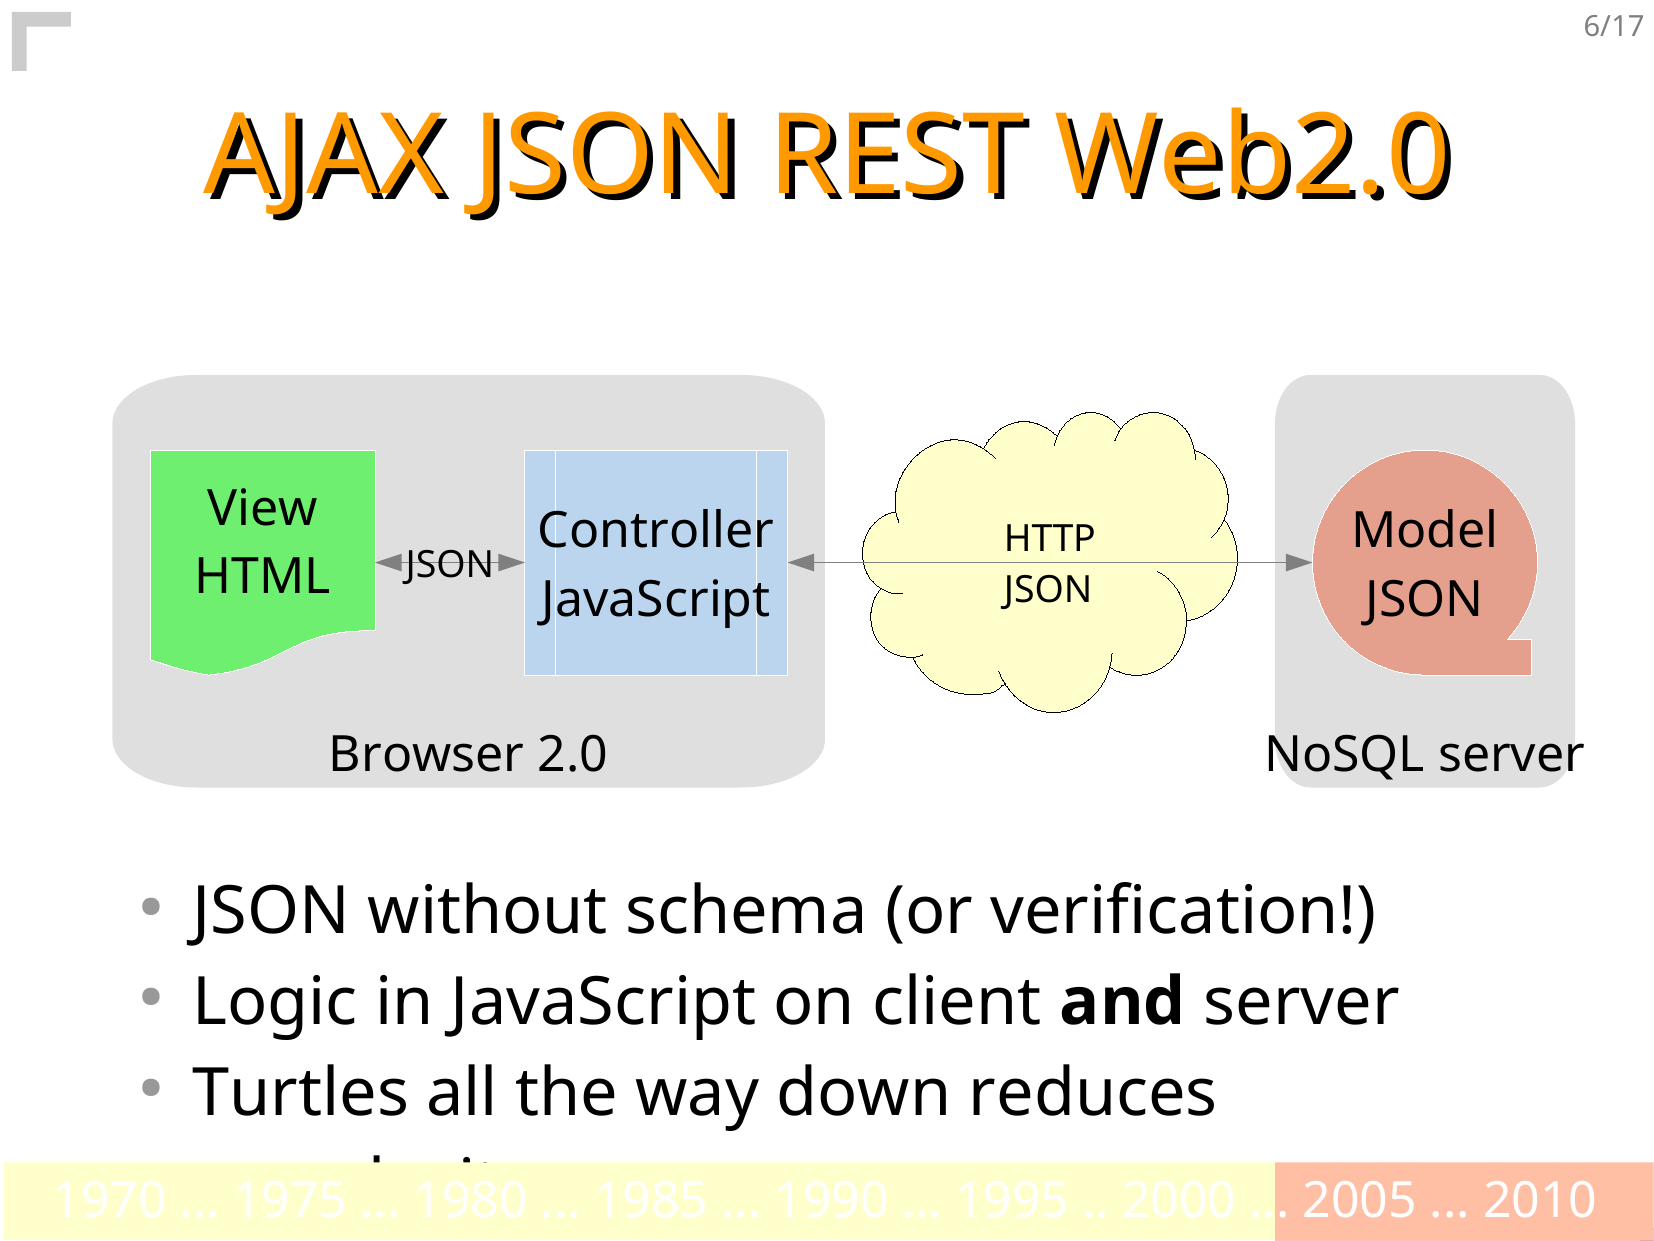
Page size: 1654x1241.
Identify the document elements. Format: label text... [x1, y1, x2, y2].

text_box Controller JavaScript [525, 450, 788, 676]
text_box Browser 2.0 [112, 374, 826, 788]
text_box [3, 1162, 1654, 1241]
text_box [863, 563, 1238, 713]
text_box NoSQL server [1275, 374, 1576, 788]
title AJAX JSON REST Web2.0 [121, 46, 1534, 254]
text_box Model JSON [1312, 450, 1538, 676]
list JSON without schema (or verification!) Logic in JavaScript on client and server Turtles all the way down reduces complexity [121, 862, 1561, 1132]
text_box View HTML [150, 450, 376, 676]
text_box 1970 ... 1975 ... 1980 ... 1985 ... 1990 ... 1995 .. 2000 ... 2005 ... 2010 [0, 1159, 1651, 1238]
text_box [862, 412, 1238, 562]
